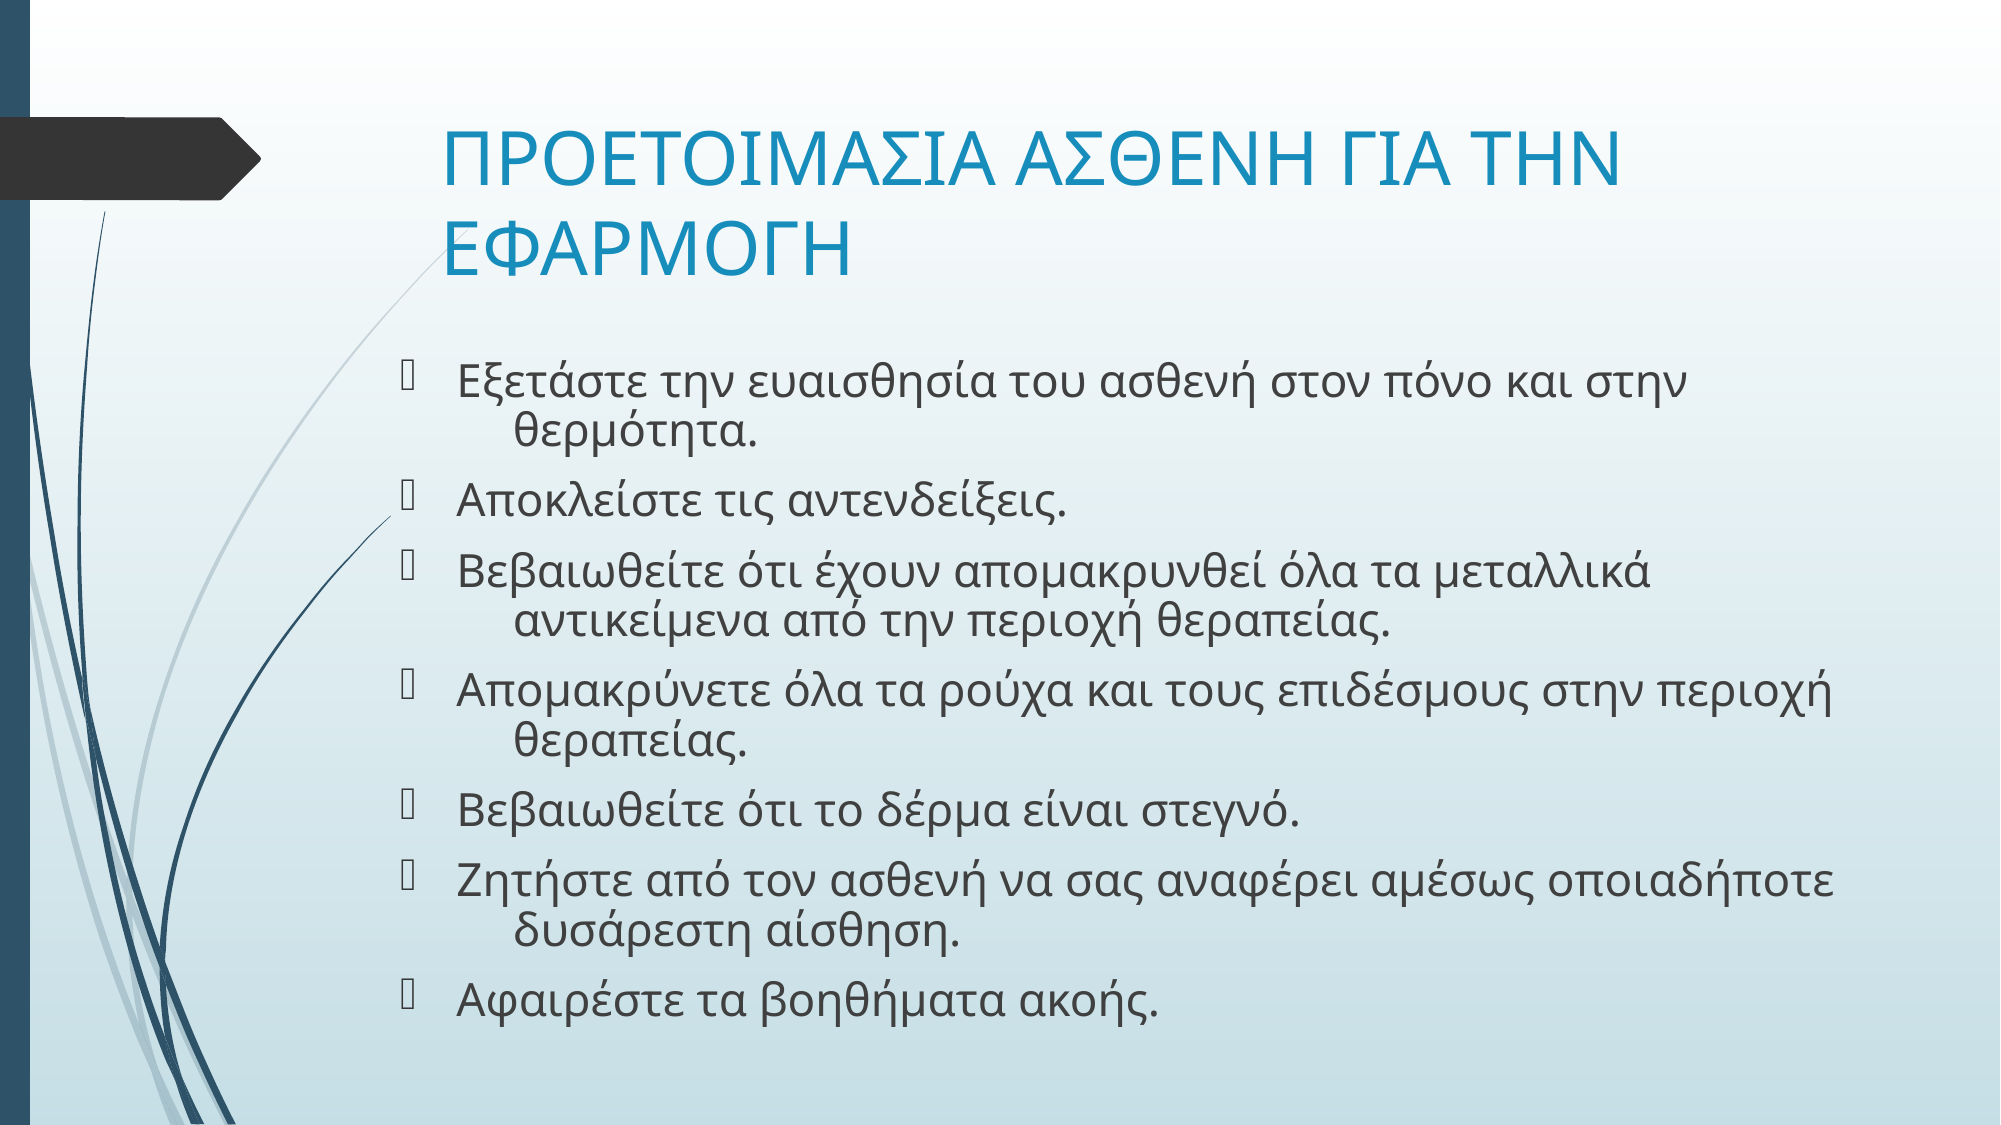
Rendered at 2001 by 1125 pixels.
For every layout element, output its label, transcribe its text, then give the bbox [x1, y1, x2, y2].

list Εξετάστε την ευαισθησία του ασθενή στον πόνο και στην θερμότητα. Αποκλείστε τις αντενδείξεις. Βεβαιωθείτε ότι έχουν απομακρυνθεί όλα τα μεταλλικά αντικείμενα από την περιοχή θεραπείας. Απομακρύνετε όλα τα ρούχα και τους επιδέσμους στην περιοχή θεραπείας. Βεβαιωθείτε ότι το δέρμα είναι στεγνό. Ζητήστε από τον ασθενή να σας αναφέρει αμέσως οποιαδήποτε δυσάρεστη αίσθηση. Αφαιρέστε τα βοηθήματα ακοής. [385, 350, 1888, 1048]
title ΠΡΟΕΤΟΙΜΑΣΙΑ ΑΣΘΕΝΗ ΓΙΑ ΤΗΝ ΕΦΑΡΜΟΓΗ [425, 102, 1888, 313]
